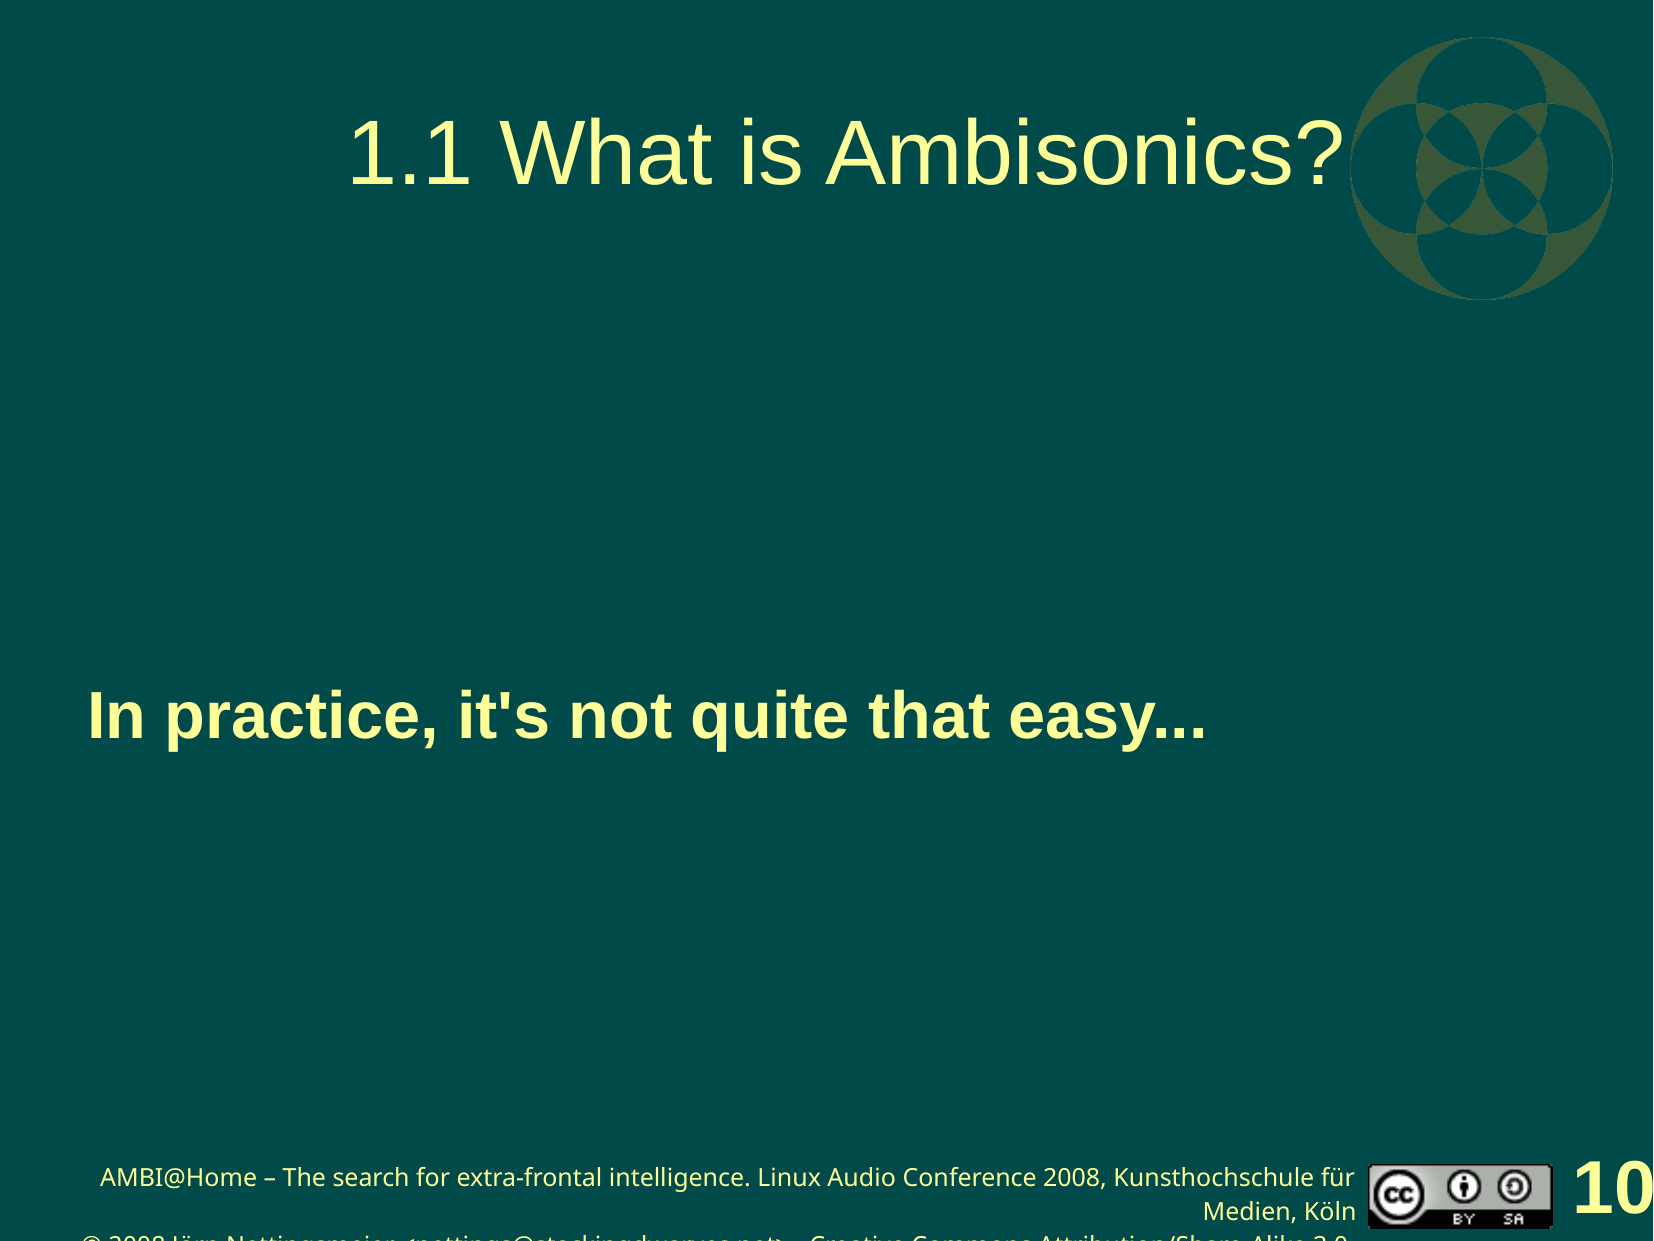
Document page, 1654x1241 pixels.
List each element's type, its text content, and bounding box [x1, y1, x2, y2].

picture [1368, 1164, 1553, 1229]
subtitle In practice, it's not quite that easy... [87, 268, 1576, 1088]
picture [1350, 37, 1613, 300]
title 1.1 What is Ambisonics? [82, 49, 1576, 257]
